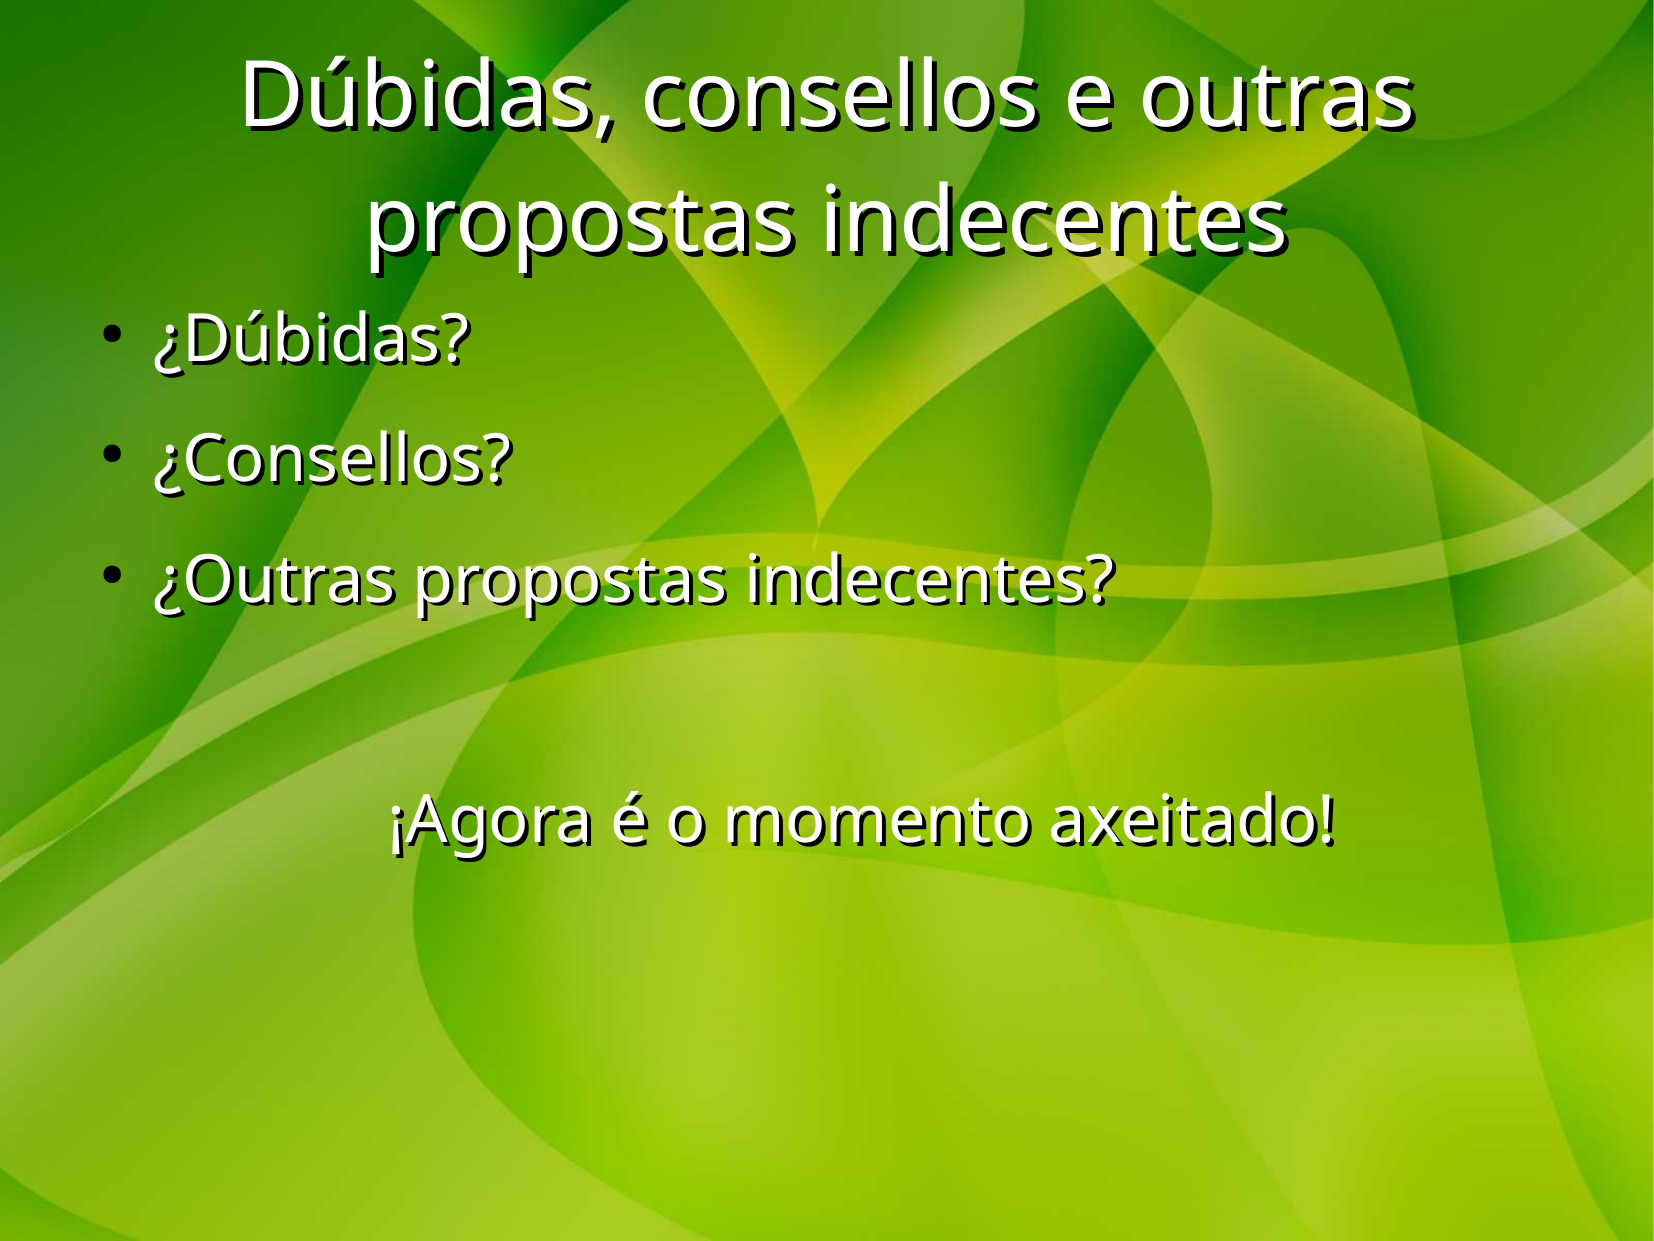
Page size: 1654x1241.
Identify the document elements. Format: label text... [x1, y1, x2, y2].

picture [0, 0, 1654, 1241]
list ¿Dúbidas? ¿Consellos? ¿Outras propostas indecentes? ¡Agora é o momento axeitado! [82, 290, 1571, 1094]
title Dúbidas, consellos e outras propostas indecentes [82, 45, 1571, 261]
